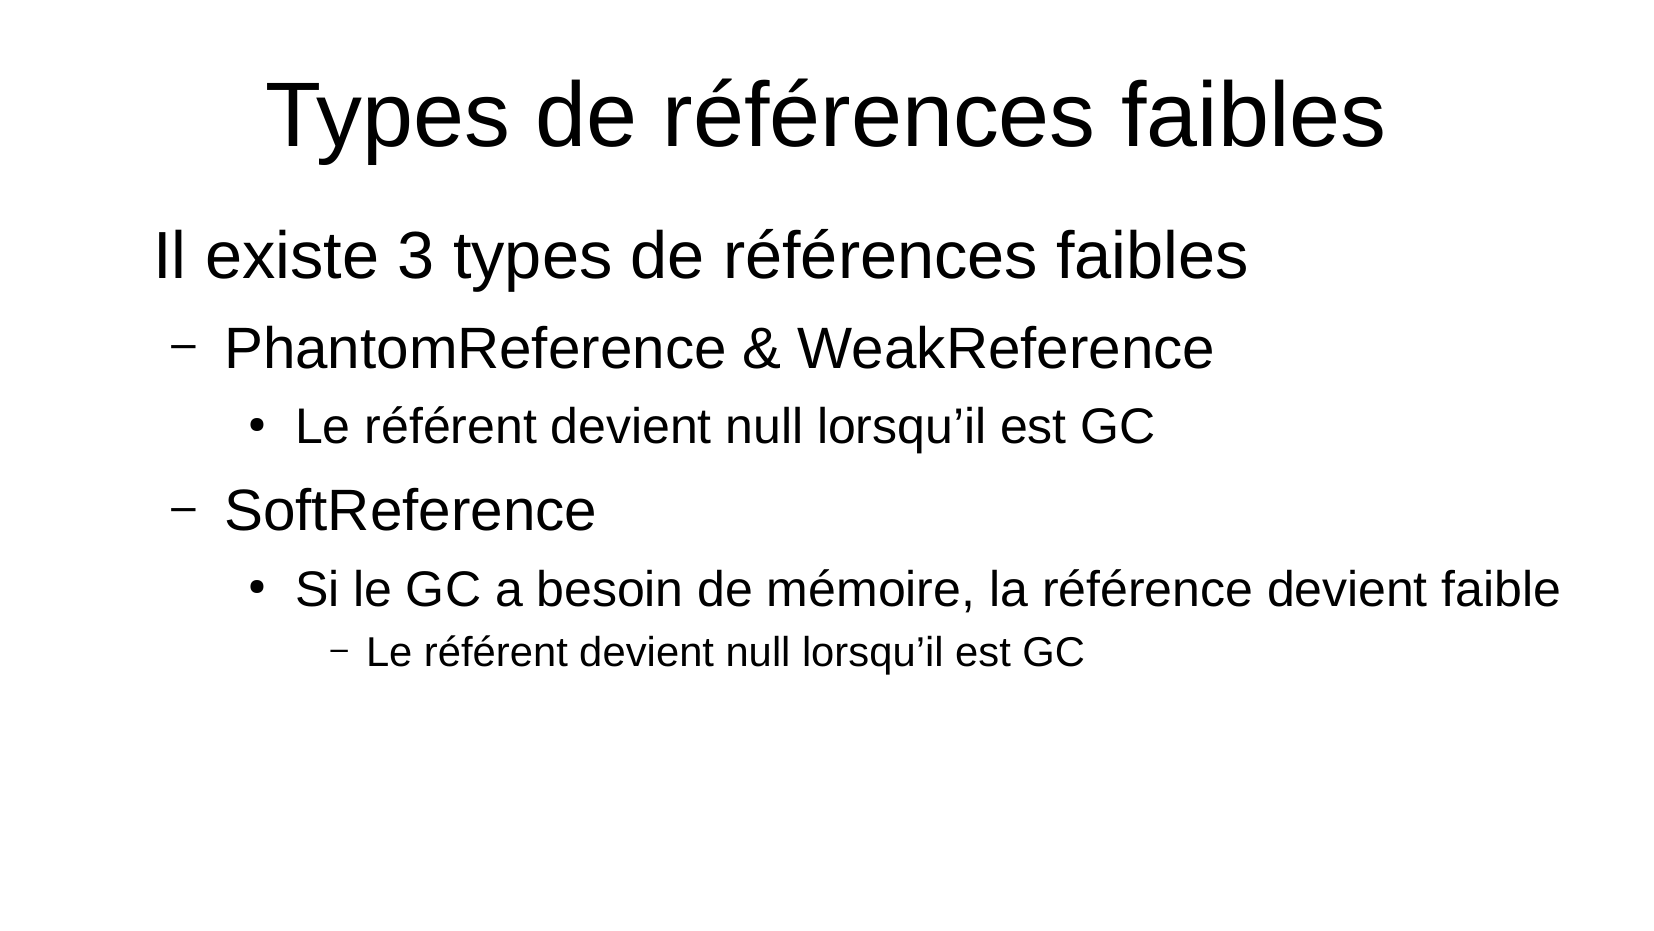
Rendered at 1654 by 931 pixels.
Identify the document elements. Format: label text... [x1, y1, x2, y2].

list Il existe 3 types de références faibles PhantomReference & WeakReference Le référent devient null lorsqu’il est GC SoftReference Si le GC a besoin de mémoire, la référence devient faible Le référent devient null lorsqu’il est GC [82, 217, 1571, 758]
title Types de références faibles [82, 37, 1571, 193]
